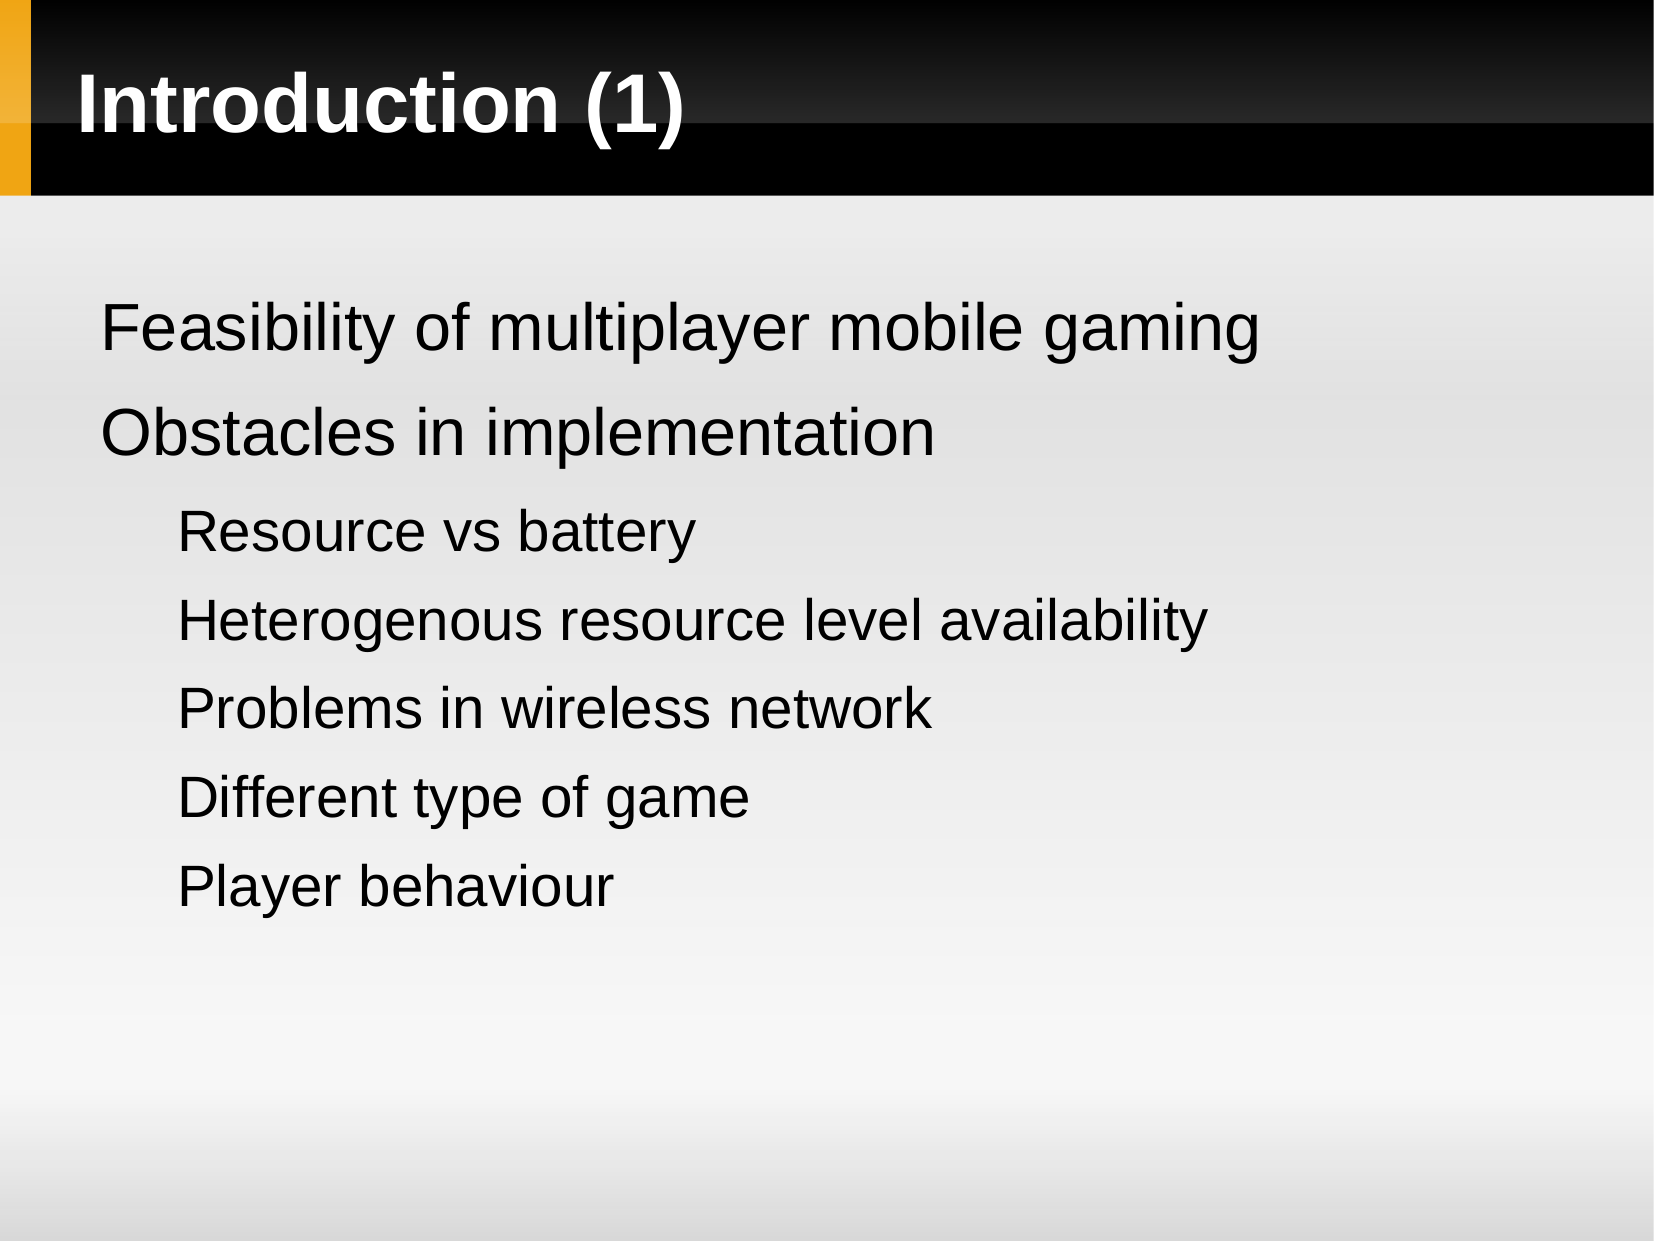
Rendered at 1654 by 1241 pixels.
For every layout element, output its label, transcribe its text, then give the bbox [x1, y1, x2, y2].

picture [0, 0, 1654, 1241]
title Introduction (1) [76, 7, 1565, 200]
list Feasibility of multiplayer mobile gaming Obstacles in implementation Resource vs battery Heterogenous resource level availability Problems in wireless network Different type of game Player behaviour [82, 290, 1571, 1094]
